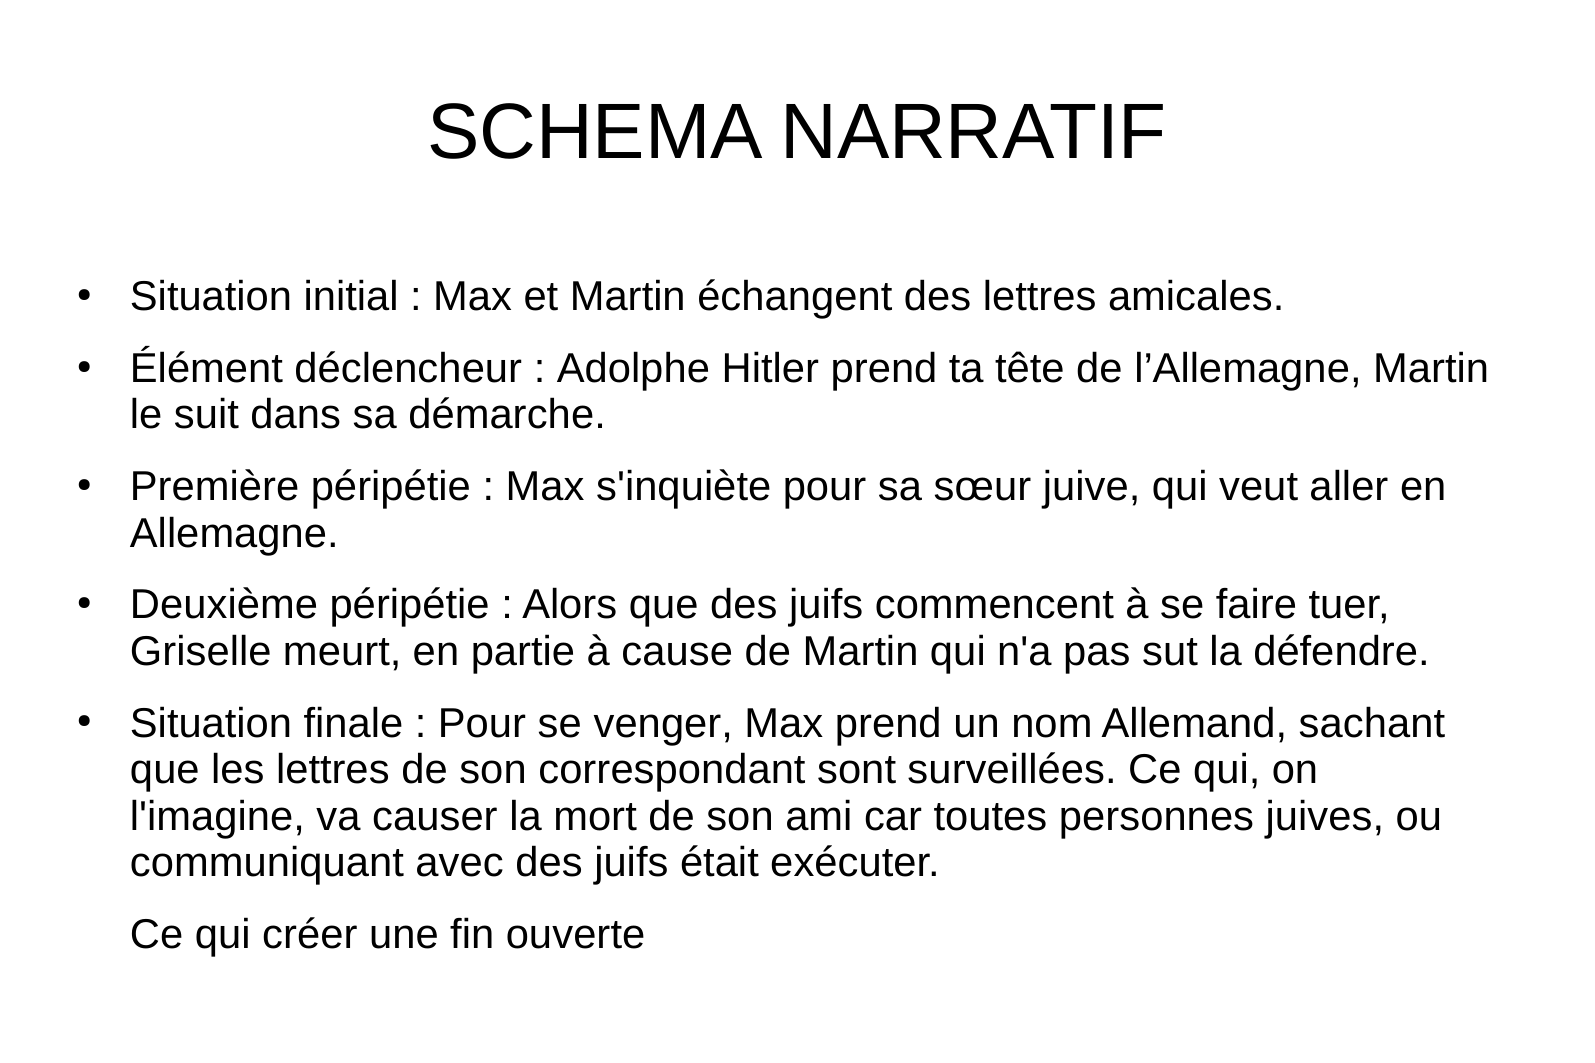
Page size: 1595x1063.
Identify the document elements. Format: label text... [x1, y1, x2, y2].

list Situation initial : Max et Martin échangent des lettres amicales. Élément déclencheur : Adolphe Hitler prend ta tête de l’Allemagne, Martin le suit dans sa démarche. Première péripétie : Max s'inquiète pour sa sœur juive, qui veut aller en Allemagne. Deuxième péripétie : Alors que des juifs commencent à se faire tuer, Griselle meurt, en partie à cause de Martin qui n'a pas sut la défendre. Situation finale : Pour se venger, Max prend un nom Allemand, sachant que les lettres de son correspondant sont surveillées. Ce qui, on l'imagine, va causer la mort de son ami car toutes personnes juives, ou communiquant avec des juifs était exécuter. Ce qui créer une fin ouverte [59, 272, 1495, 975]
title SCHEMA NARRATIF [79, 42, 1515, 220]
